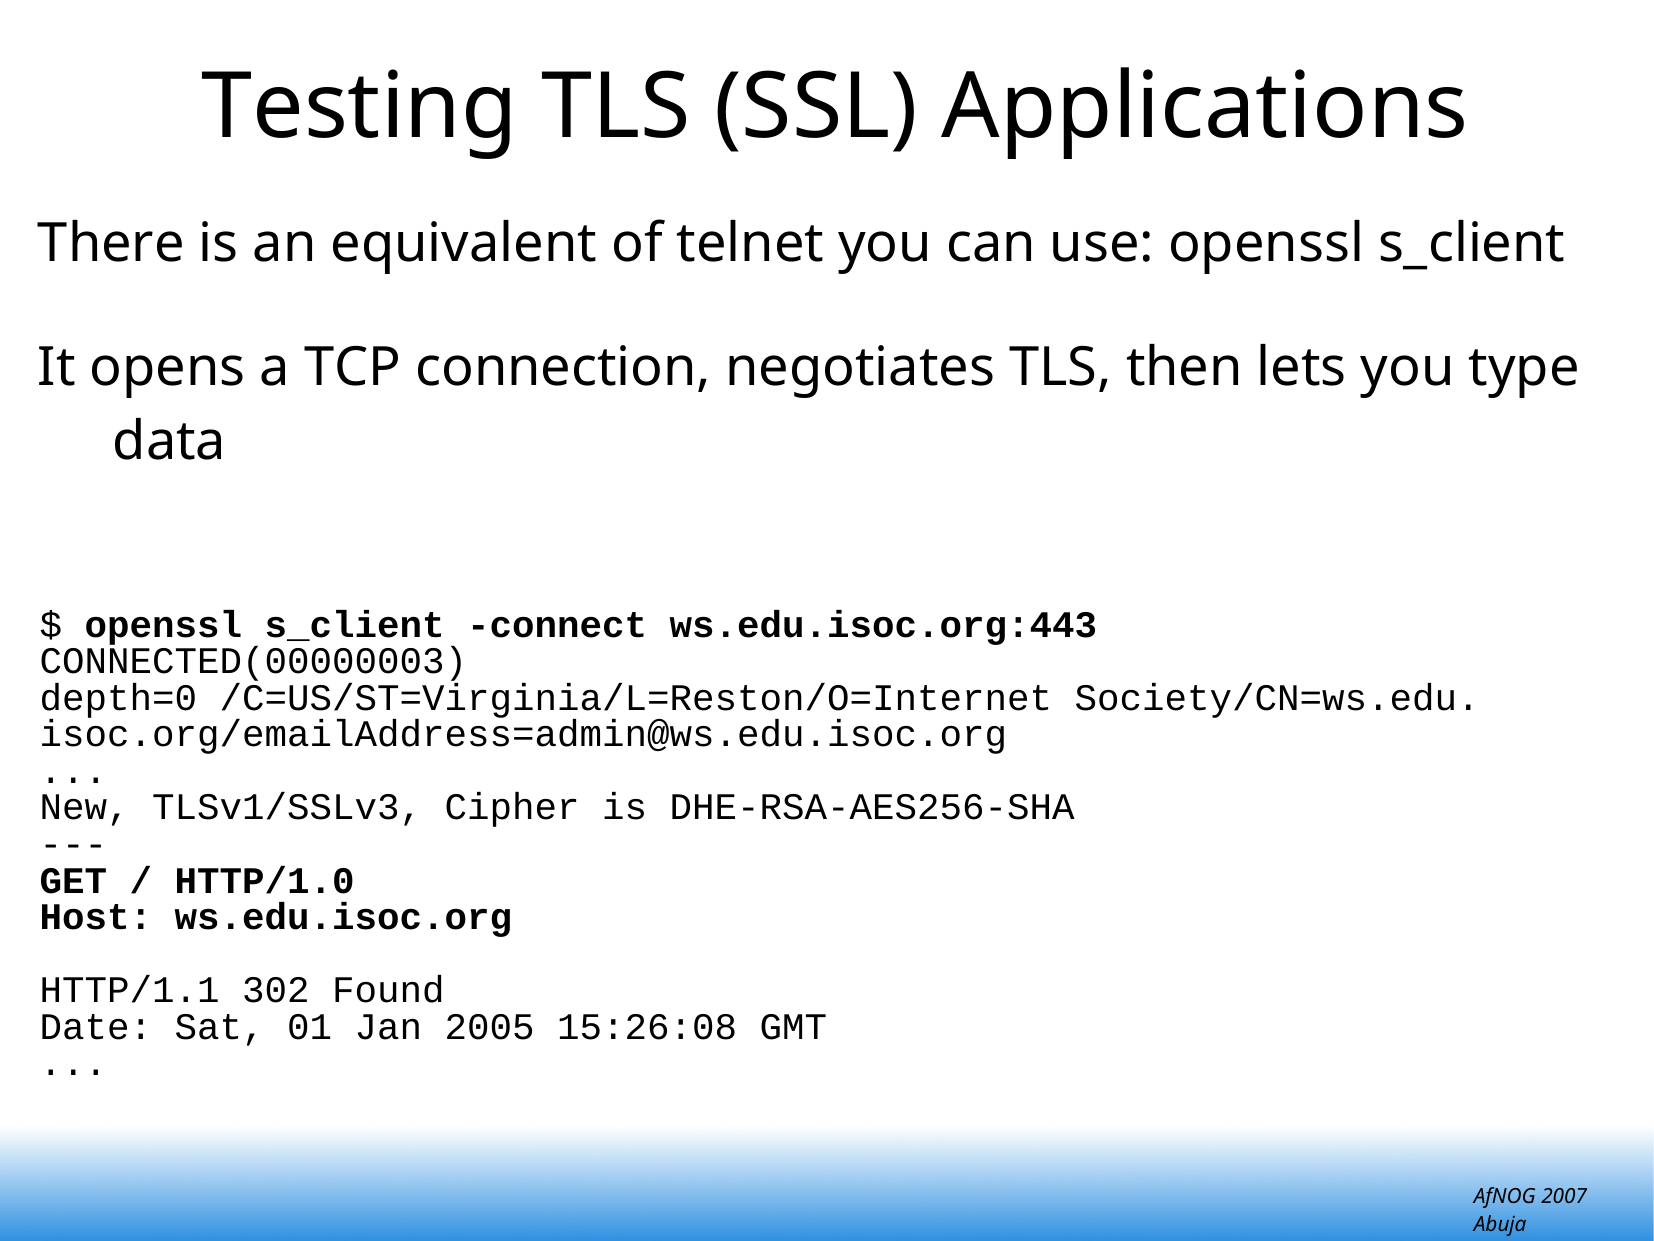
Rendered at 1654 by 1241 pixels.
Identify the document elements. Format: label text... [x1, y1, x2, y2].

list There is an equivalent of telnet you can use: openssl s_client It opens a TCP connection, negotiates TLS, then lets you type data [37, 203, 1582, 549]
title Testing TLS (SSL) Applications [84, 39, 1587, 156]
text_box $ openssl s_client -connect ws.edu.isoc.org:443 CONNECTED(00000003) depth=0 /C=US/ST=Virginia/L=Reston/O=Internet Society/CN=ws.edu. isoc.org/emailAddress=admin@ws.edu.isoc.org ... New, TLSv1/SSLv3, Cipher is DHE-RSA-AES256-SHA --- GET / HTTP/1.0 Host: ws.edu.isoc.org HTTP/1.1 302 Found Date: Sat, 01 Jan 2005 15:26:08 GMT ... [39, 607, 1480, 1084]
picture [0, 1124, 1654, 1241]
